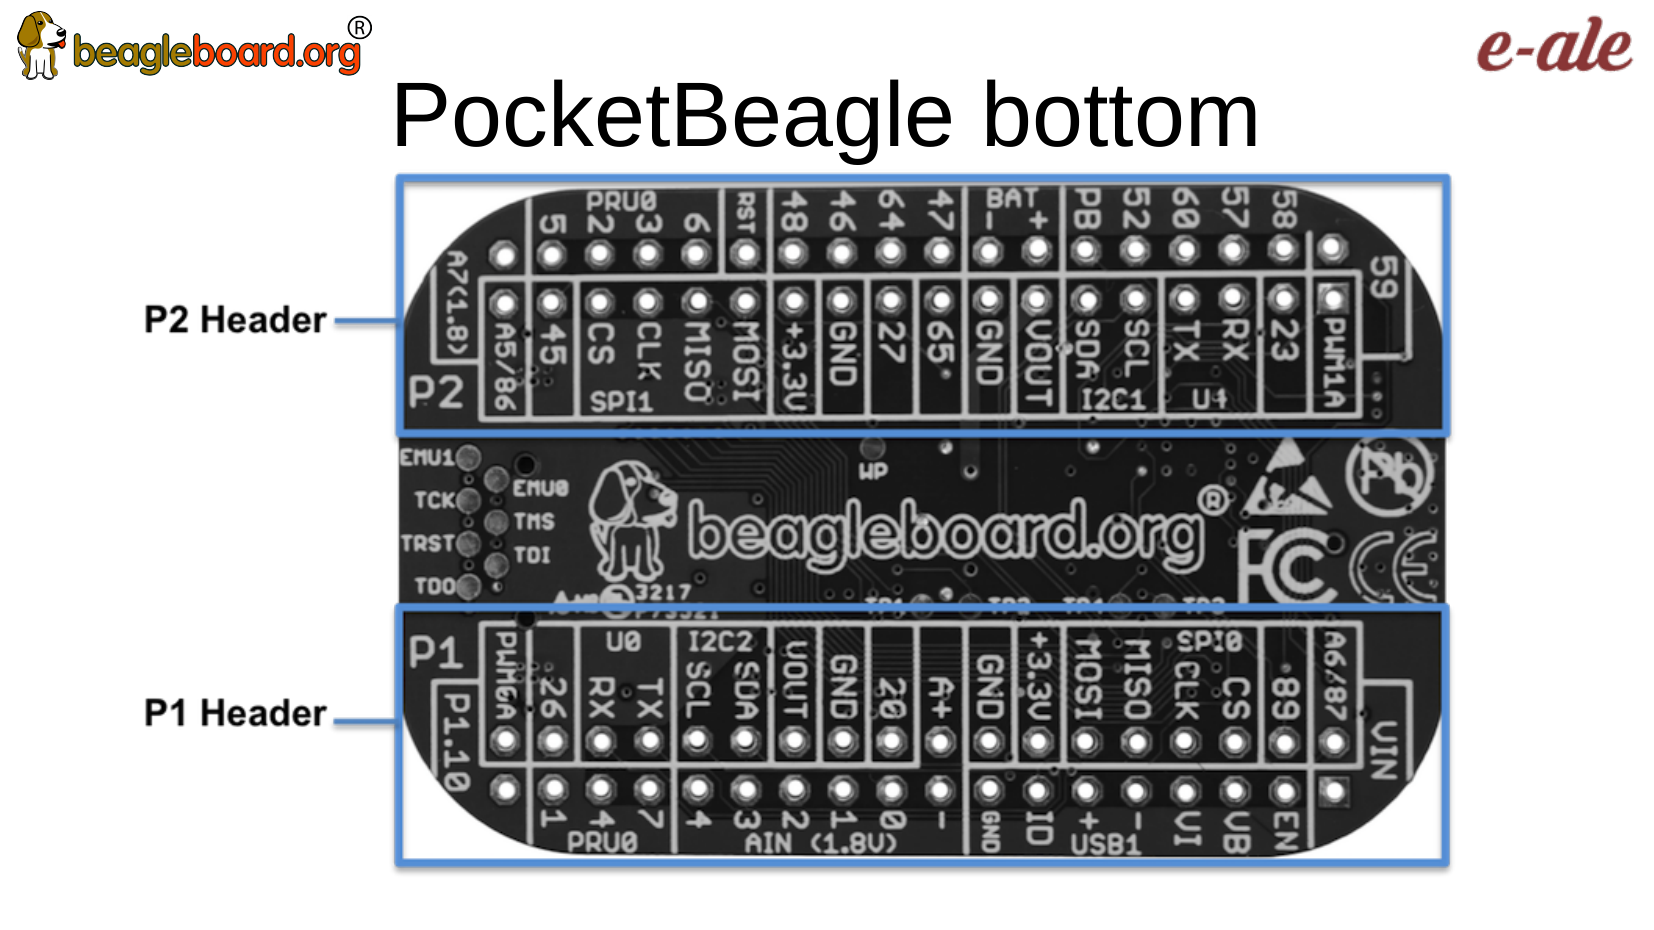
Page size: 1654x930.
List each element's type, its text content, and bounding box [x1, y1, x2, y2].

picture [17, 11, 372, 80]
title PocketBeagle bottom [82, 37, 1571, 193]
picture [71, 165, 1478, 904]
picture [1475, 14, 1636, 74]
